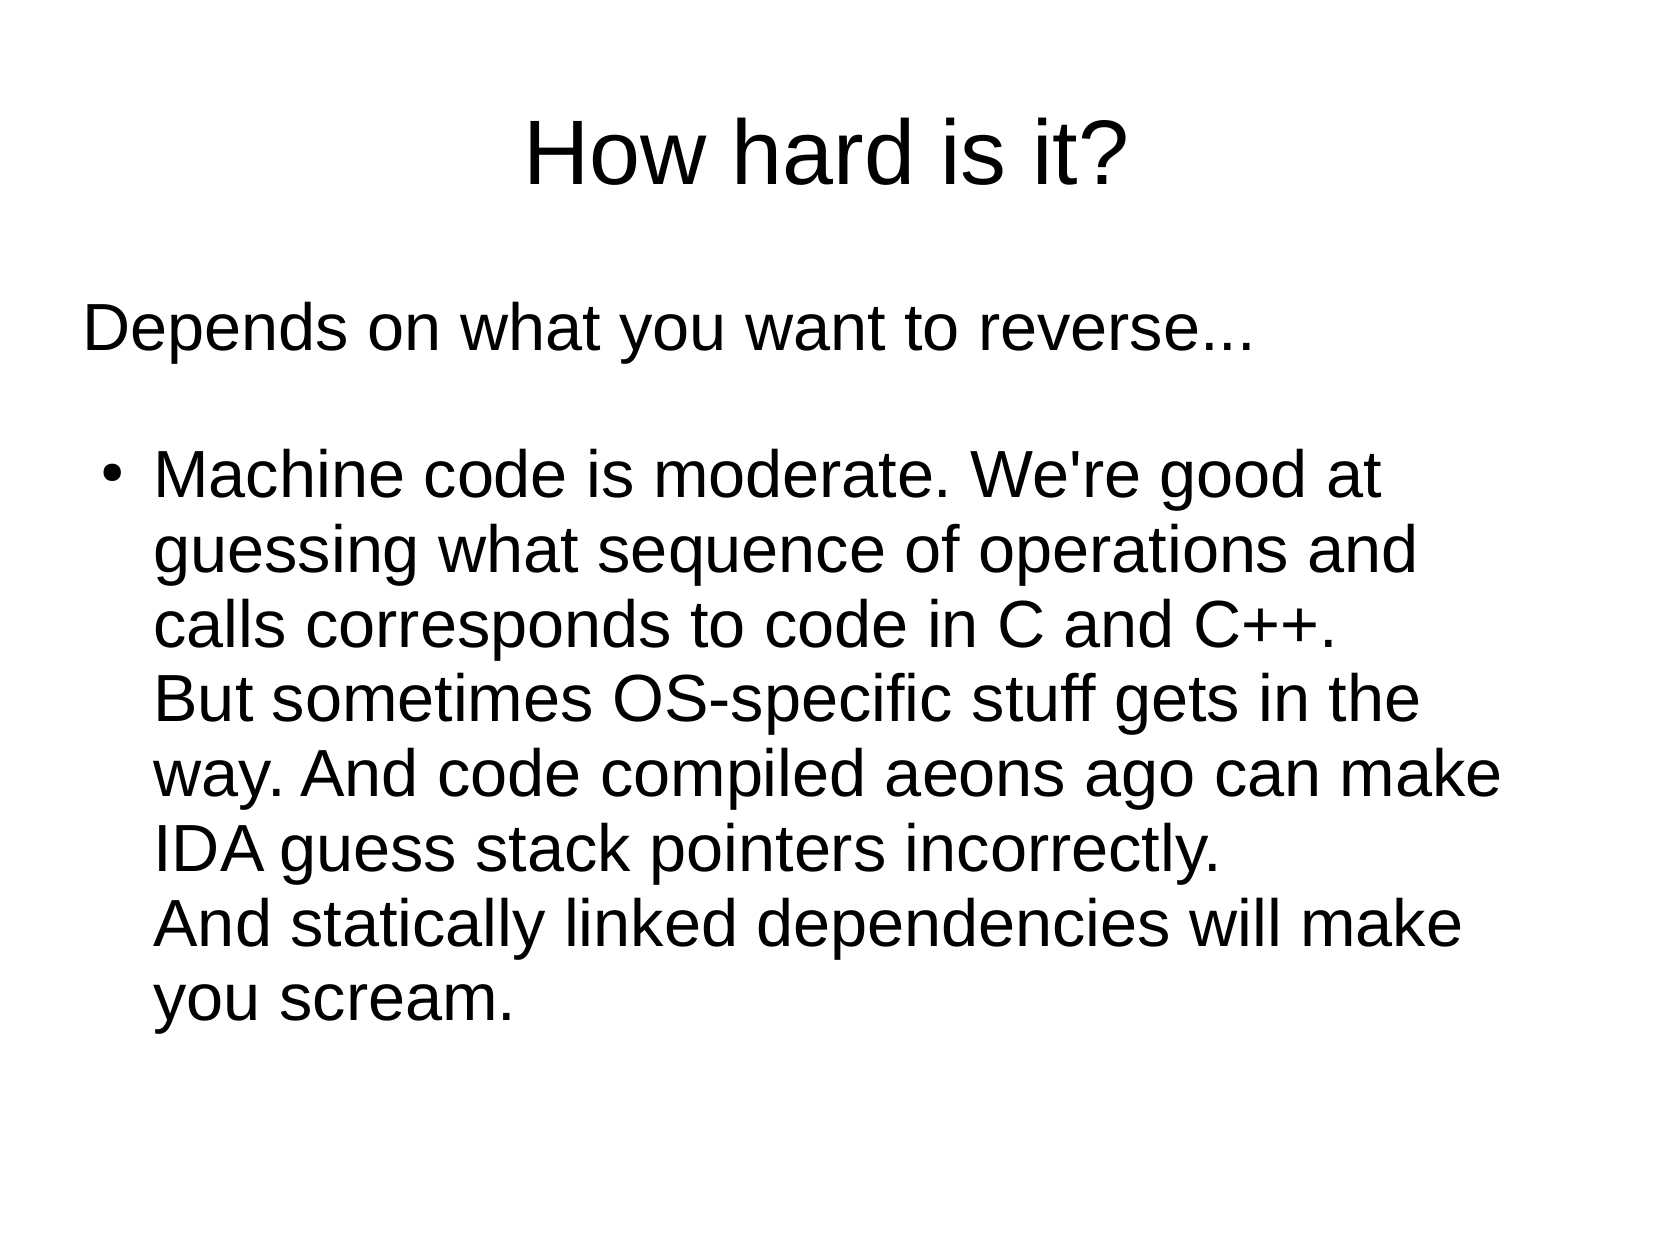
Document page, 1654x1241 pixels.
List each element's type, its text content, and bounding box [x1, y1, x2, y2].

list Machine code is moderate. We're good at guessing what sequence of operations and calls corresponds to code in C and C++. But sometimes OS-specific stuff gets in the way. And code compiled aeons ago can make IDA guess stack pointers incorrectly. And statically linked dependencies will make you scream. [82, 437, 1571, 1205]
title How hard is it? [82, 49, 1571, 257]
list Depends on what you want to reverse... [82, 290, 1571, 426]
